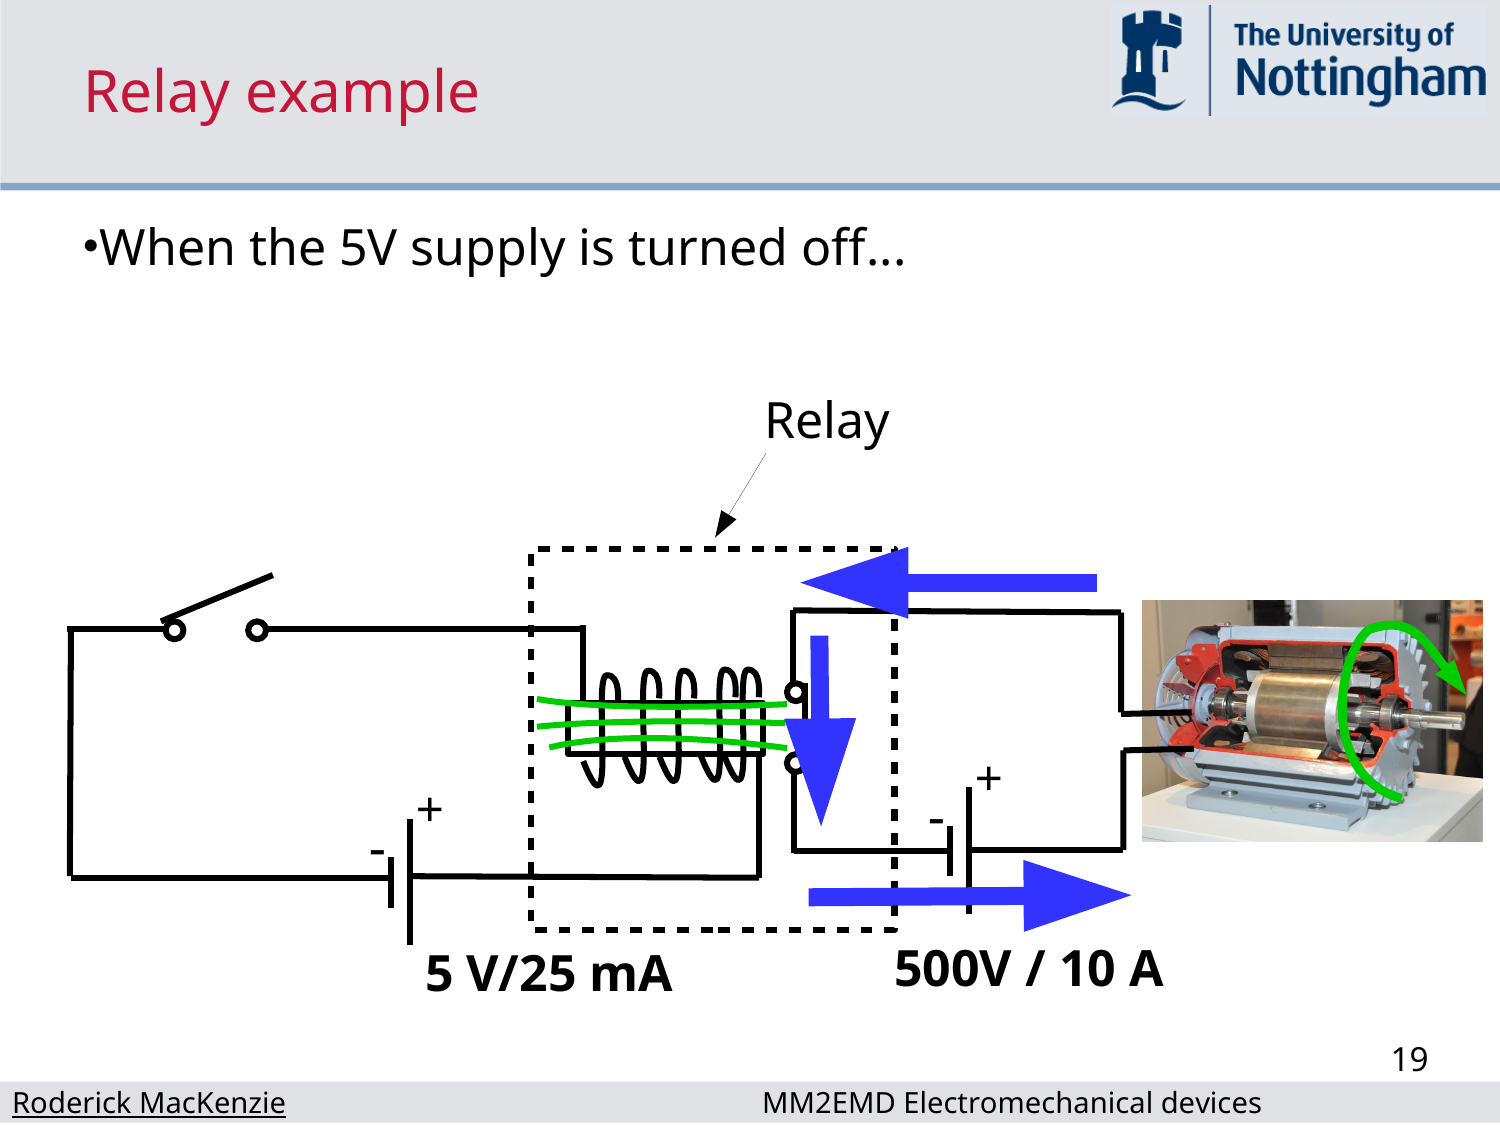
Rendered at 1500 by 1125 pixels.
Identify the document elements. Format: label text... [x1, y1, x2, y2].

text_box <number> [1375, 1030, 1500, 1101]
picture [1142, 600, 1483, 842]
text_box - [354, 807, 401, 883]
title Relay example [69, 37, 1307, 143]
text_box When the 5V supply is turned off... [67, 207, 1153, 502]
text_box + [959, 737, 1019, 813]
text_box Relay [732, 381, 1071, 637]
text_box 500V / 10 A [879, 929, 1232, 1005]
text_box + [400, 769, 459, 845]
text_box - [913, 775, 960, 851]
text_box 5 V/25 mA [410, 933, 727, 1009]
picture [1111, 4, 1487, 116]
